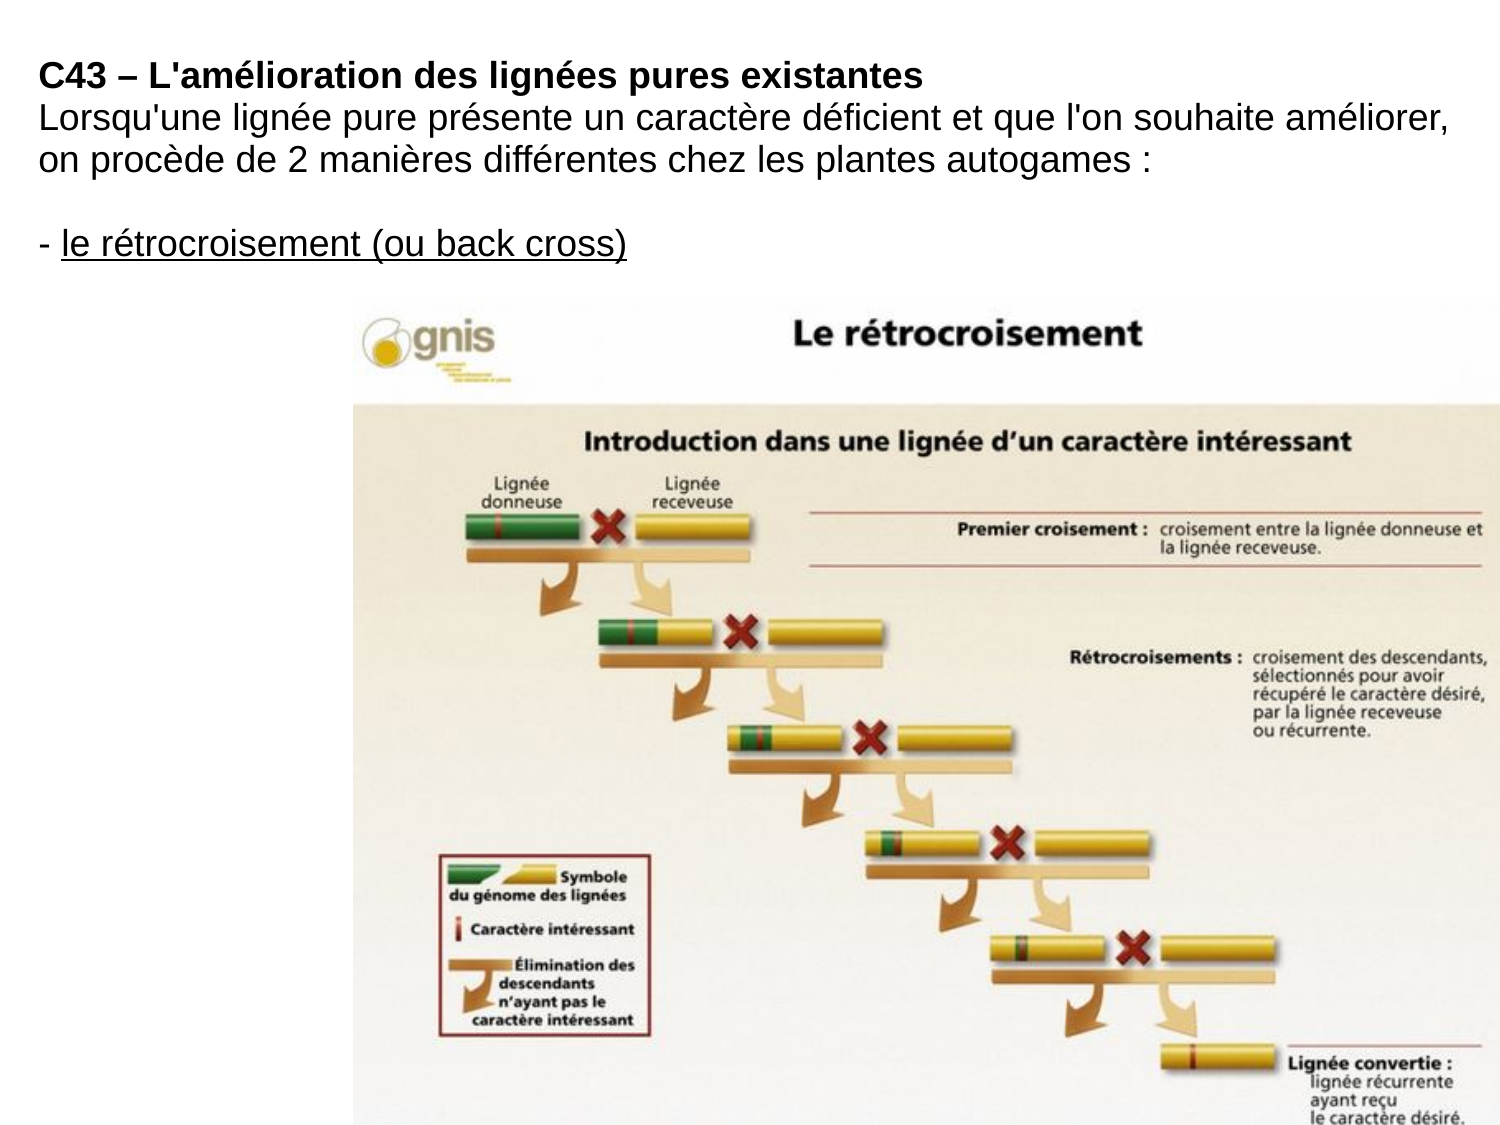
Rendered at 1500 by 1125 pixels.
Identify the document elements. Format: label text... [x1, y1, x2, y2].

picture [353, 295, 1500, 1125]
text_box C43 – L'amélioration des lignées pures existantes Lorsqu'une lignée pure présente un caractère déficient et que l'on souhaite améliorer, on procède de 2 manières différentes chez les plantes autogames : - le rétrocroisement (ou back cross) [23, 47, 1476, 400]
